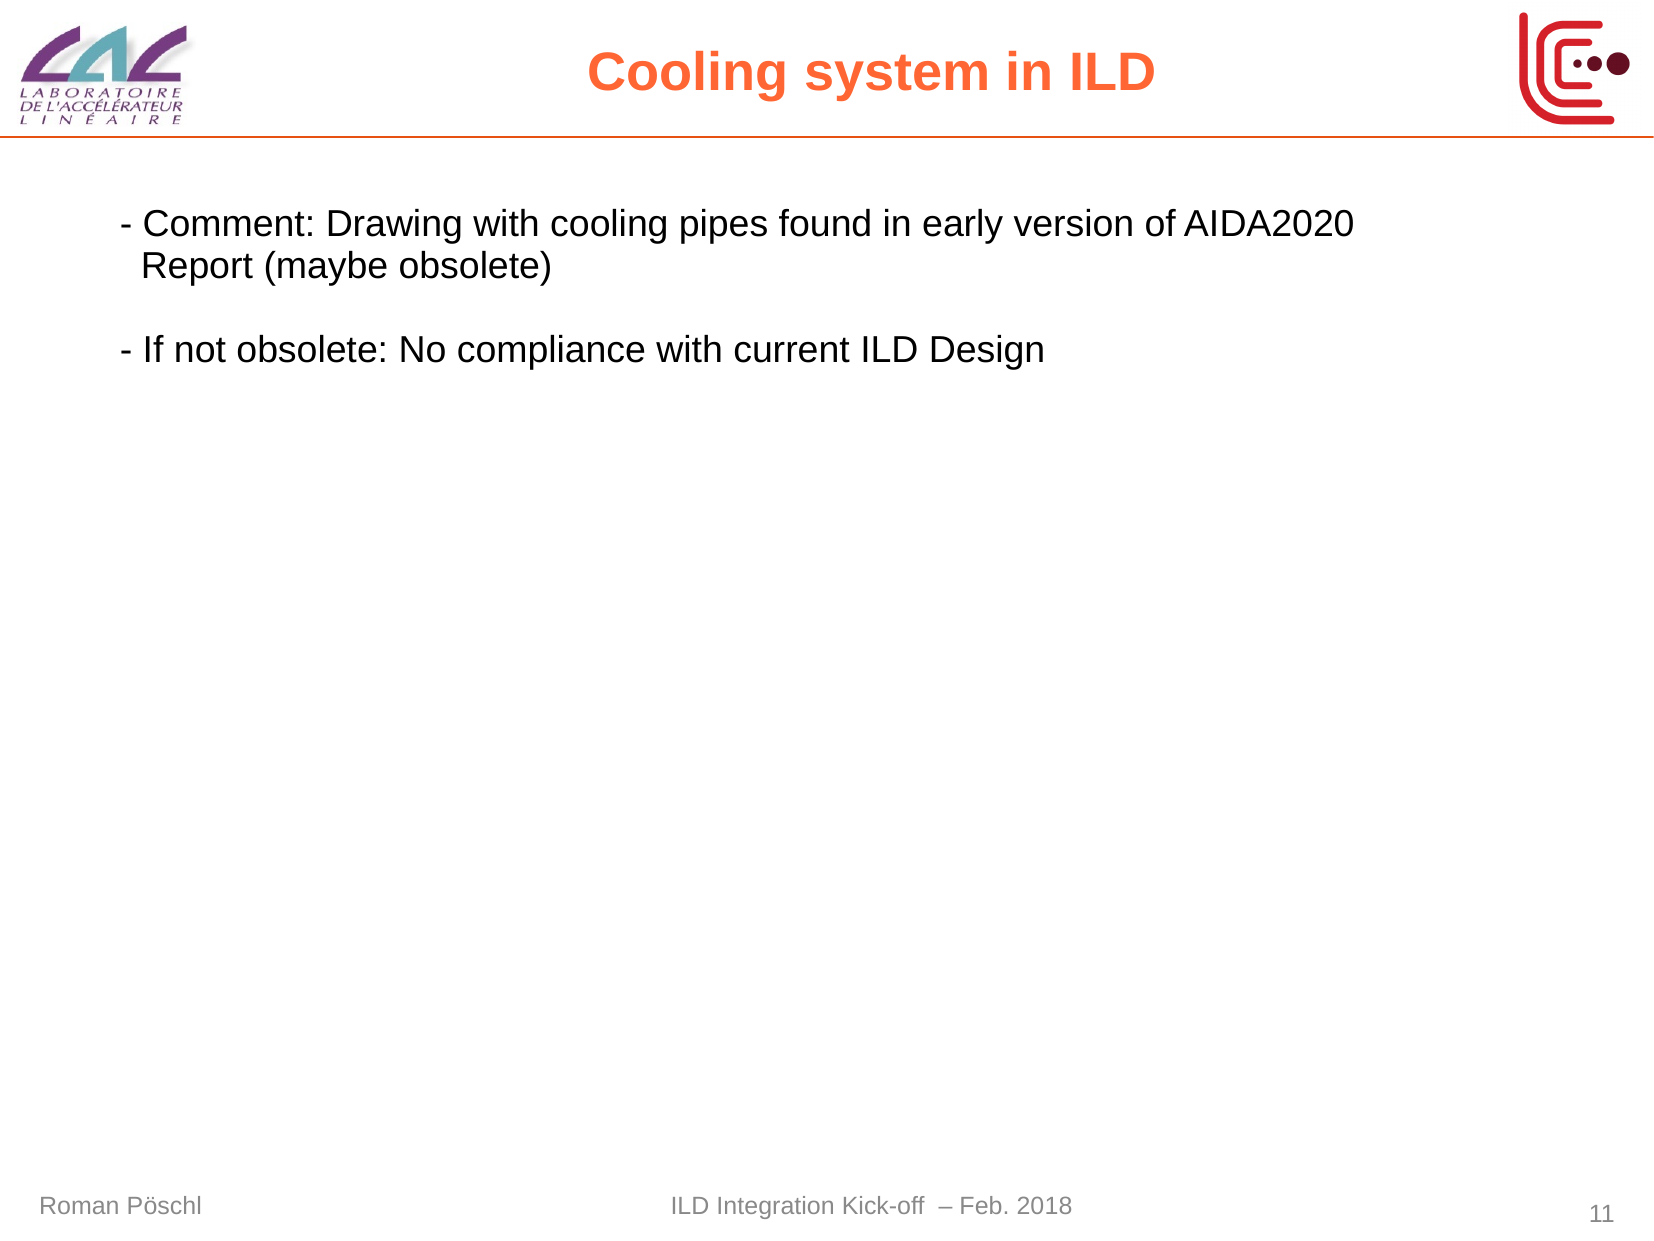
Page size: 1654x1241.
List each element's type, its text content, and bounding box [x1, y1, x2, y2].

text_box - Comment: Drawing with cooling pipes found in early version of AIDA2020 Report (maybe obsolete) - If not obsolete: No compliance with current ILD Design [105, 195, 1386, 462]
picture [1508, 2, 1641, 135]
title Cooling system in ILD [128, 29, 1617, 113]
picture [17, 22, 199, 127]
